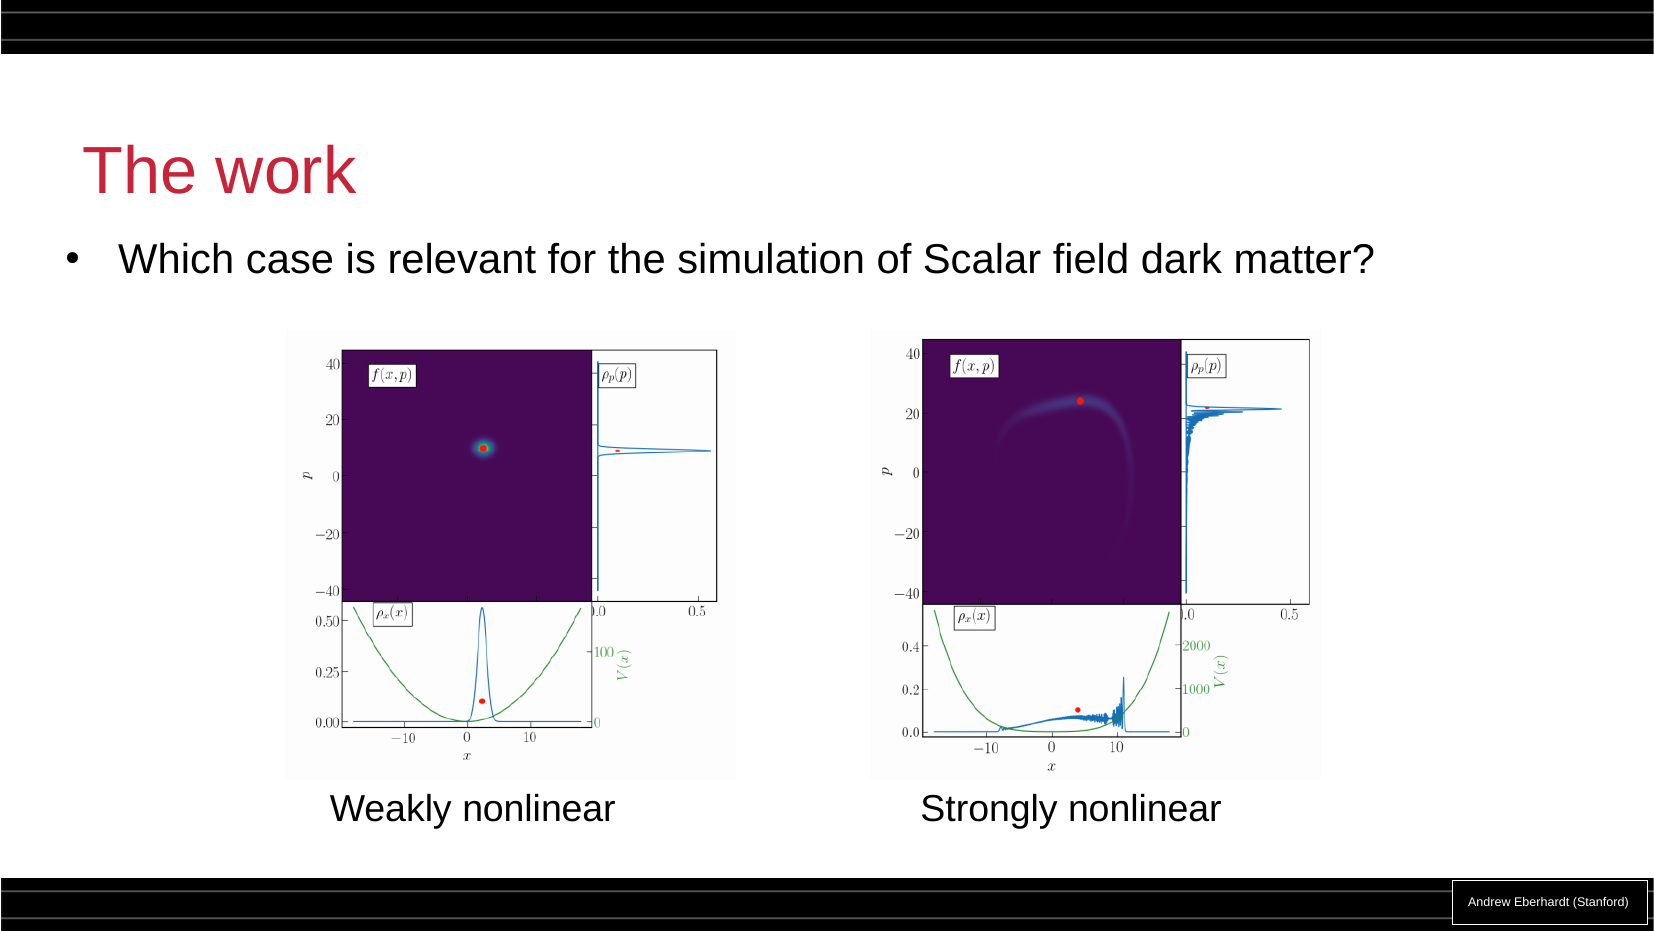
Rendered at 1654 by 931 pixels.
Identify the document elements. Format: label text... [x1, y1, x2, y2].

picture [870, 329, 1321, 781]
picture [1, 878, 1654, 931]
title The work [82, 92, 1571, 236]
picture [285, 329, 736, 781]
text_box Weakly nonlinear [315, 780, 706, 837]
list Which case is relevant for the simulation of Scalar field dark matter? [47, 236, 1591, 815]
picture [1, 0, 1654, 54]
text_box Strongly nonlinear [905, 780, 1296, 837]
text_box Andrew Eberhardt (Stanford) [1452, 880, 1648, 925]
